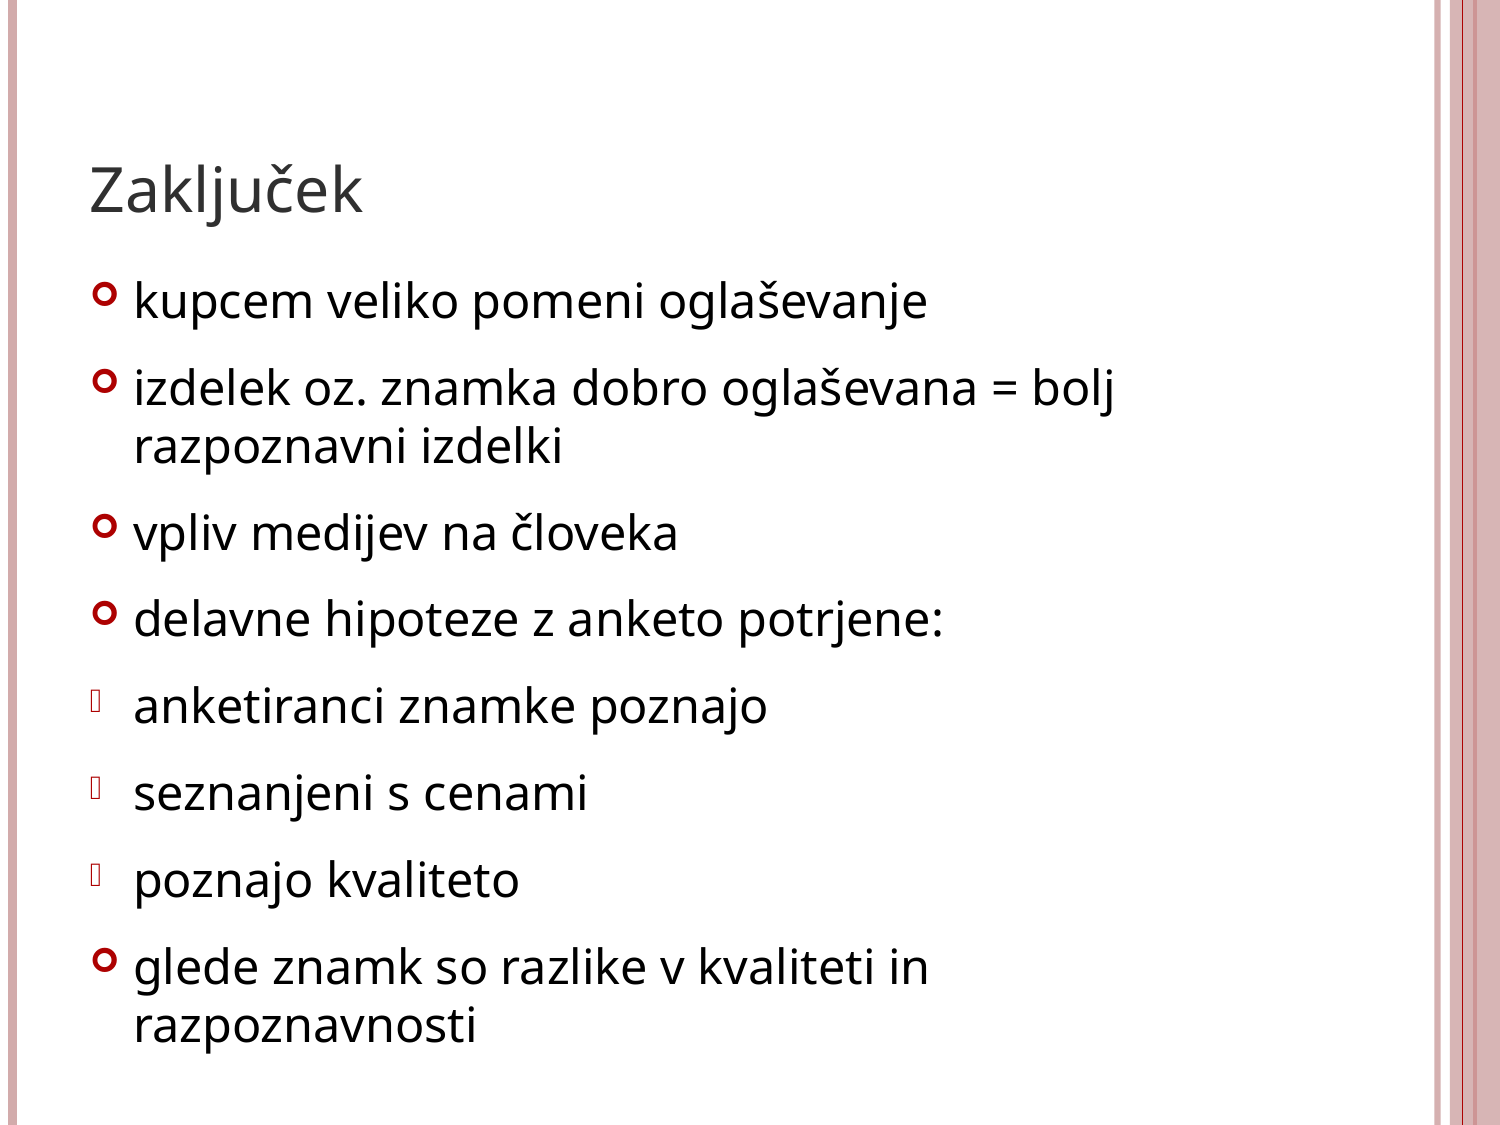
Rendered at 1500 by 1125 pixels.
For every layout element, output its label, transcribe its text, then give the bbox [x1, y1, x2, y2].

title Zaključek [75, 45, 1300, 233]
list kupcem veliko pomeni oglaševanje izdelek oz. znamka dobro oglaševana = bolj razpoznavni izdelki vpliv medijev na človeka delavne hipoteze z anketo potrjene: anketiranci znamke poznajo seznanjeni s cenami poznajo kvaliteto glede znamk so razlike v kvaliteti in razpoznavnosti [75, 262, 1300, 1062]
